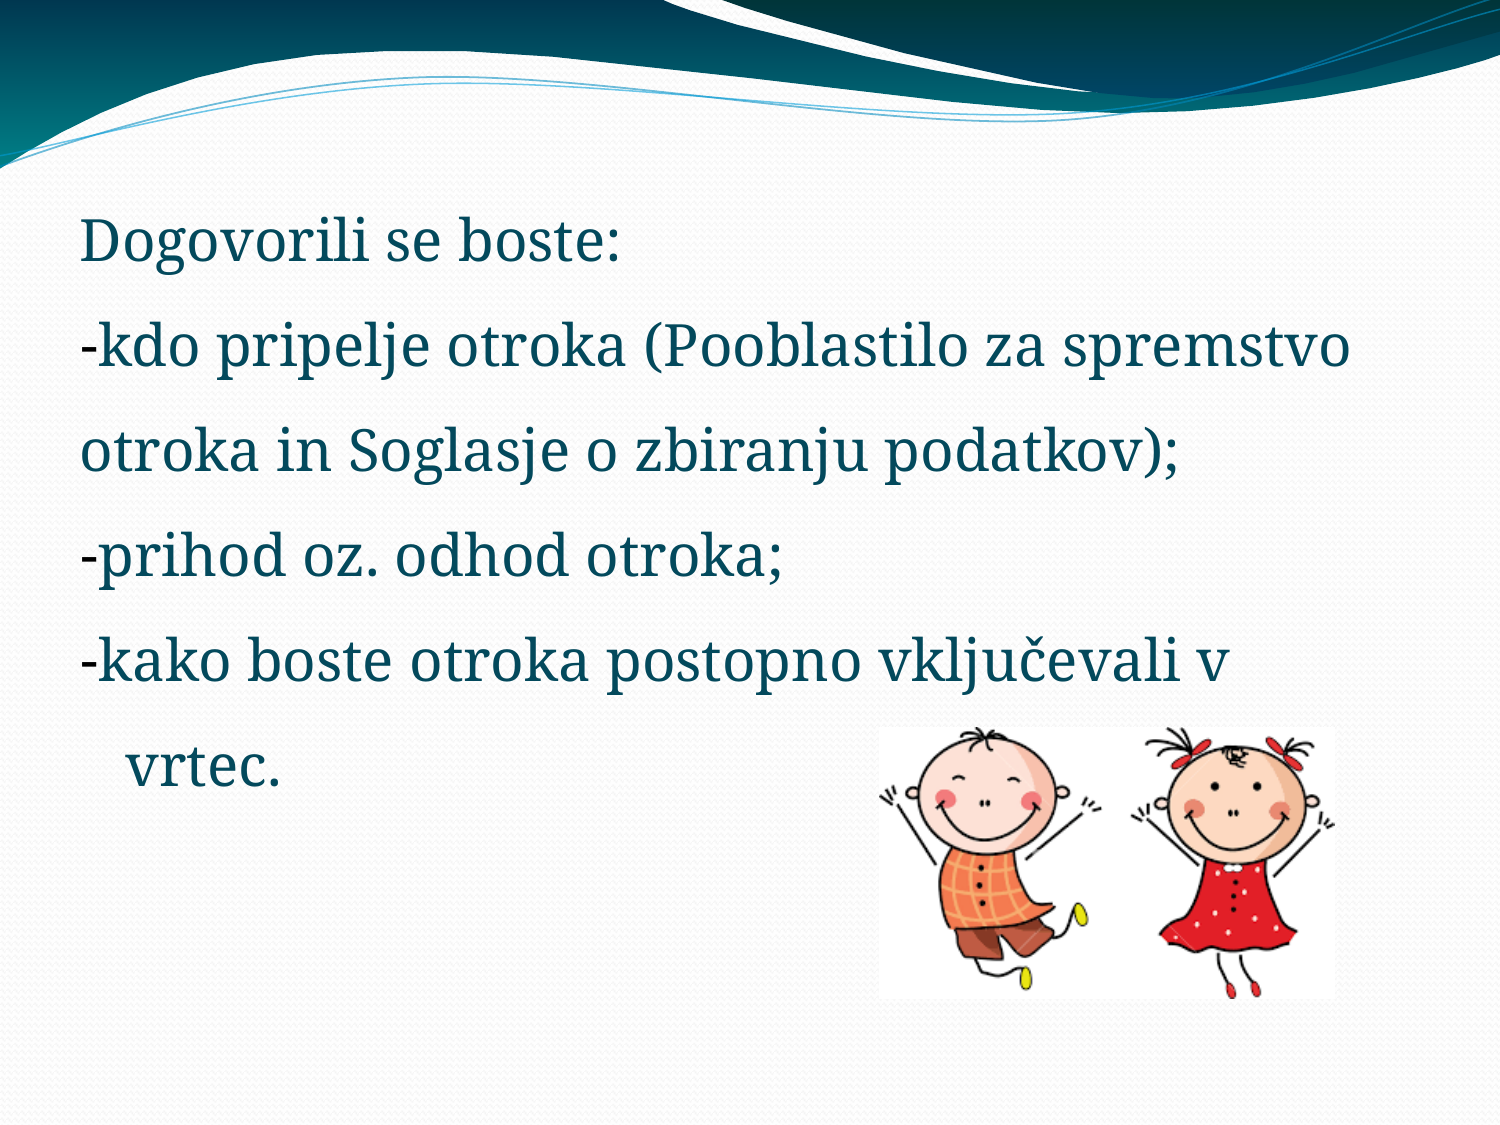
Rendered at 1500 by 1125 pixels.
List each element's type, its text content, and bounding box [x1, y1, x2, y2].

picture [879, 727, 1335, 999]
text_box Dogovorili se boste: kdo pripelje otroka (Pooblastilo za spremstvo otroka in Soglasje o zbiranju podatkov); prihod oz. odhod otroka; kako boste otroka postopno vključevali v vrtec. [65, 161, 1435, 923]
